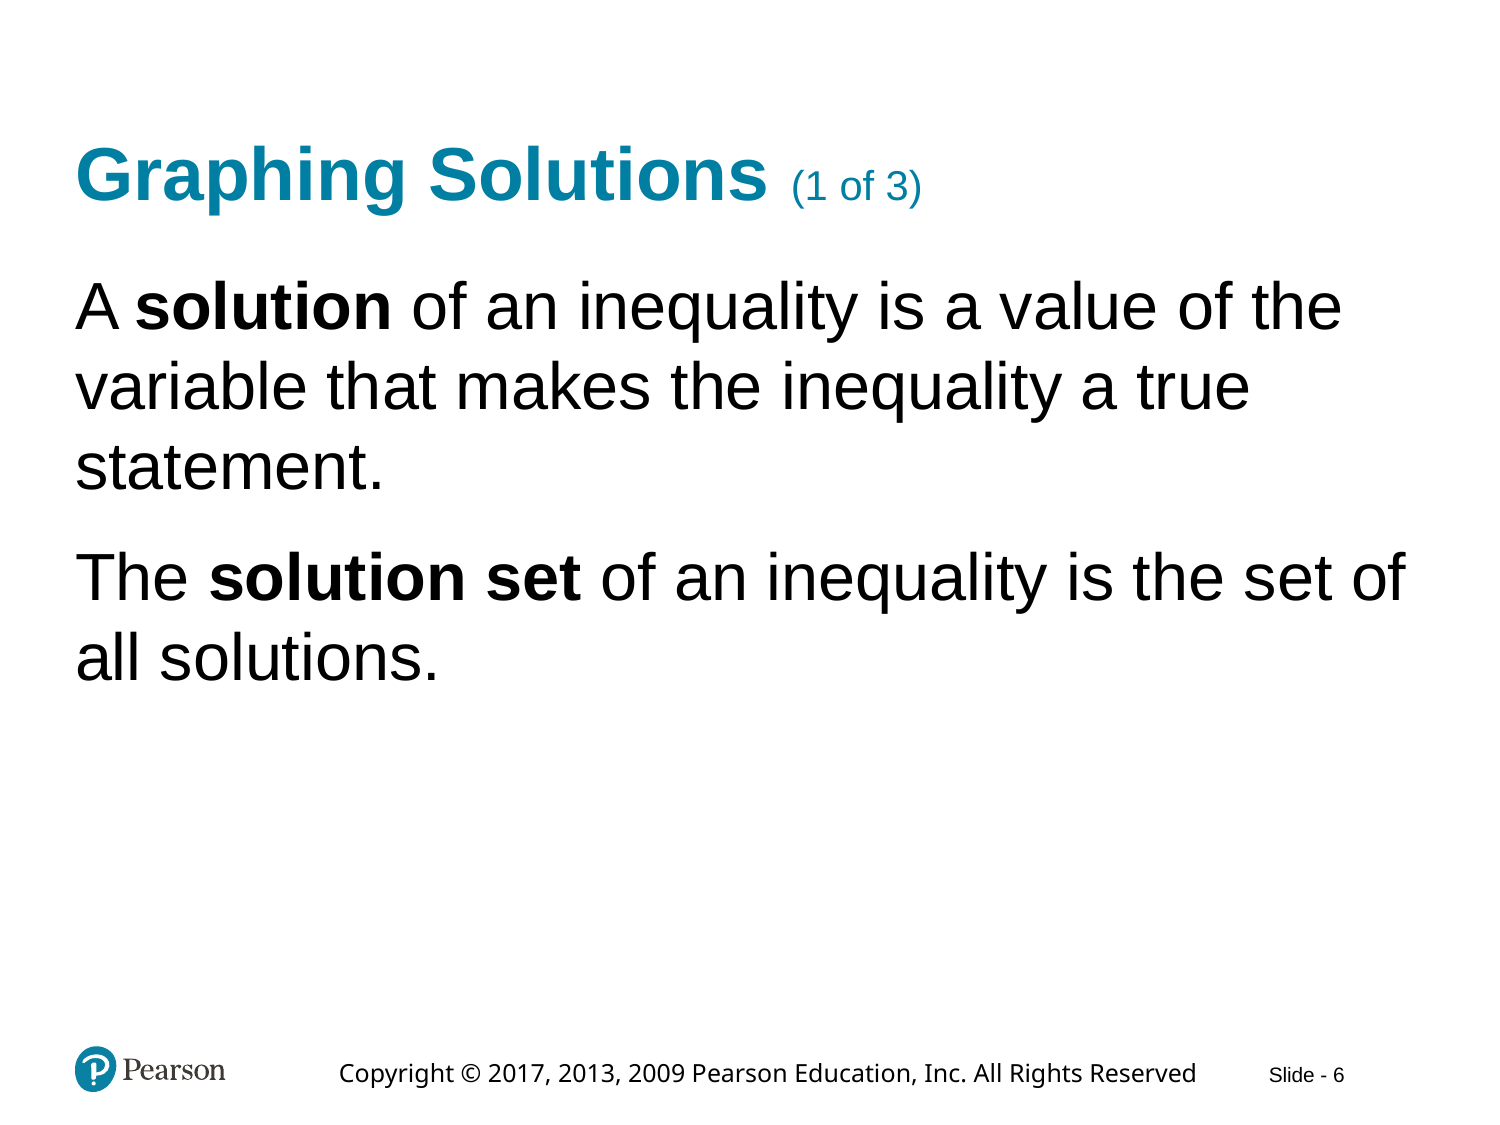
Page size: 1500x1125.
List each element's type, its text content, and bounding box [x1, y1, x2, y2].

list A solution of an inequality is a value of the variable that makes the inequality a true statement. The solution set of an inequality is the set of all solutions. [75, 262, 1425, 700]
title Graphing Solutions (1 of 3) [75, 35, 1425, 216]
